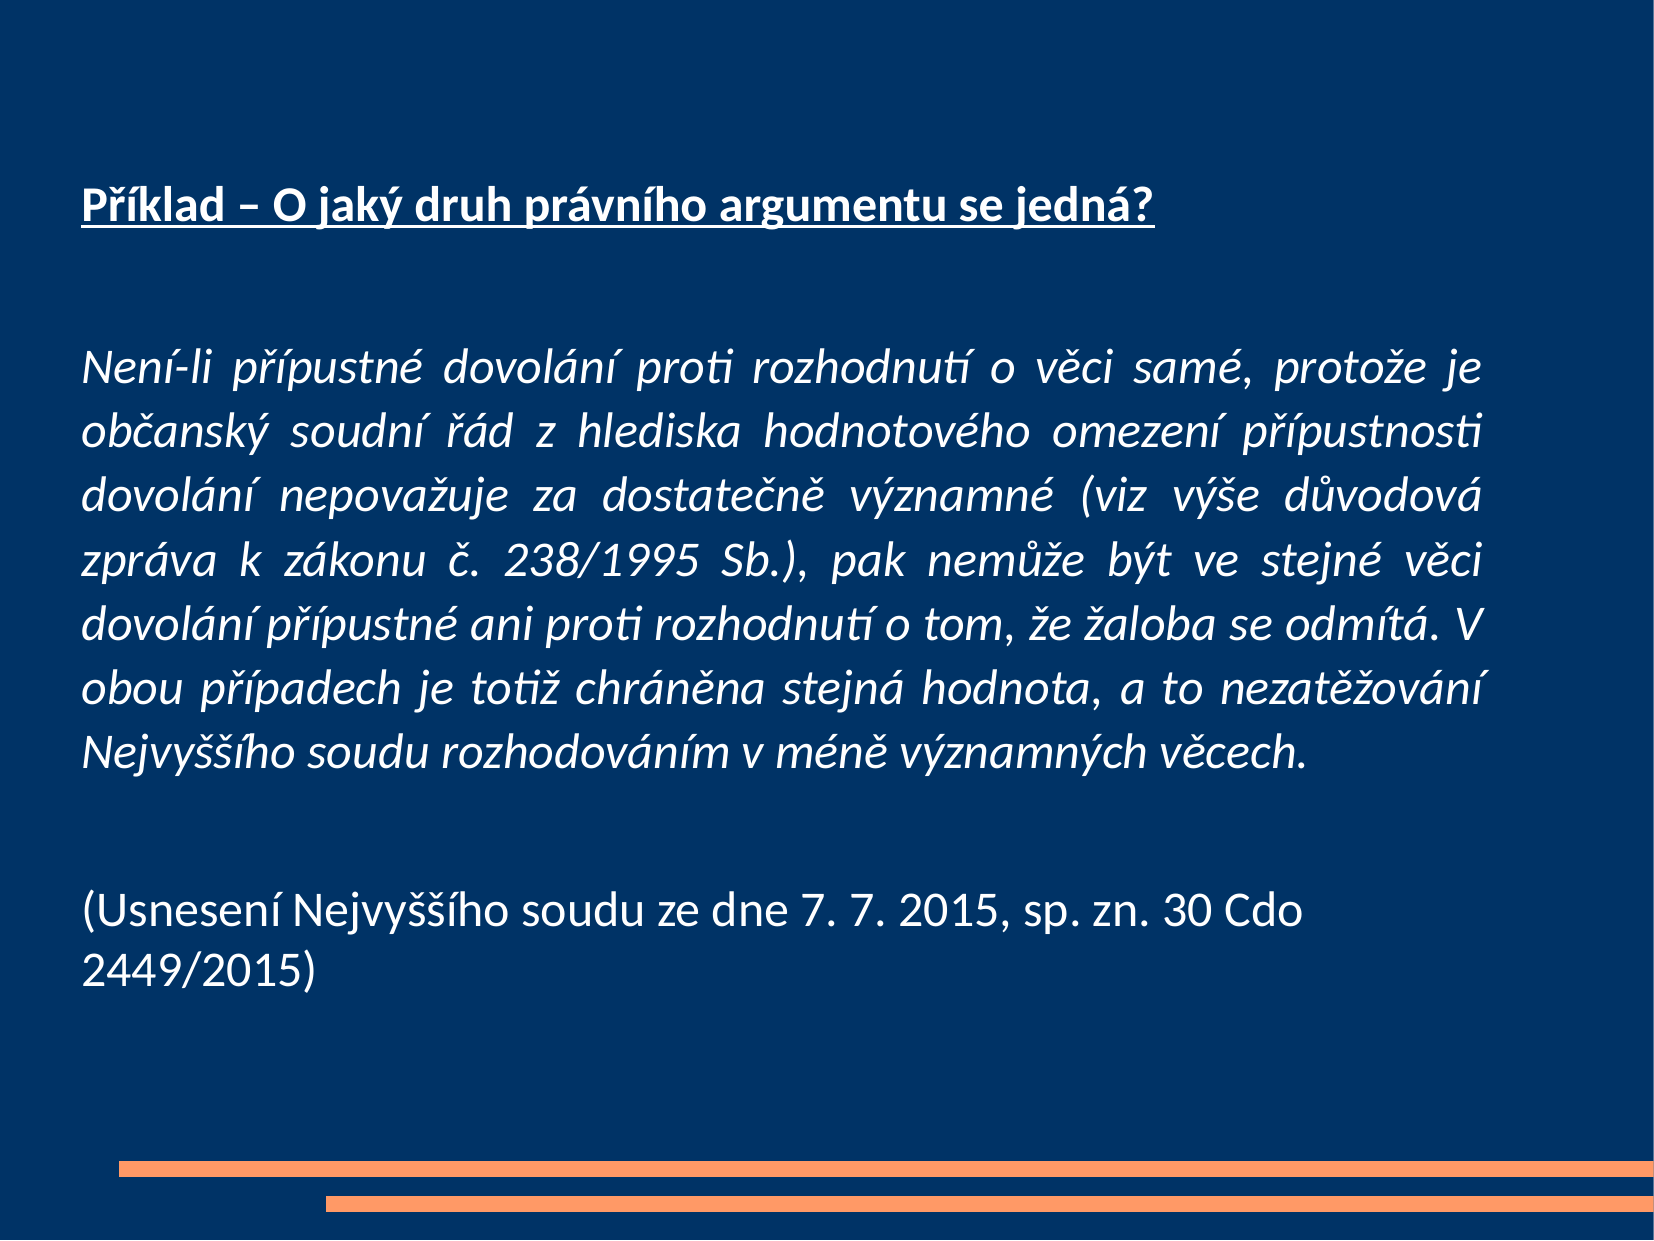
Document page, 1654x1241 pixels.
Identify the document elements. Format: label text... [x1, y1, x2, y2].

text_box Příklad – O jaký druh právního argumentu se jedná? Není-li přípustné dovolání proti rozhodnutí o věci samé, protože je občanský soudní řád z hlediska hodnotového omezení přípustnosti dovolání nepovažuje za dostatečně významné (viz výše důvodová zpráva k zákonu č. 238/1995 Sb.), pak nemůže být ve stejné věci dovolání přípustné ani proti rozhodnutí o tom, že žaloba se odmítá. V obou případech je totiž chráněna stejná hodnota, a to nezatěžování Nejvyššího soudu rozhodováním v méně významných věcech. (Usnesení Nejvyššího soudu ze dne 7. 7. 2015, sp. zn. 30 Cdo 2449/2015) [66, 160, 1544, 1004]
